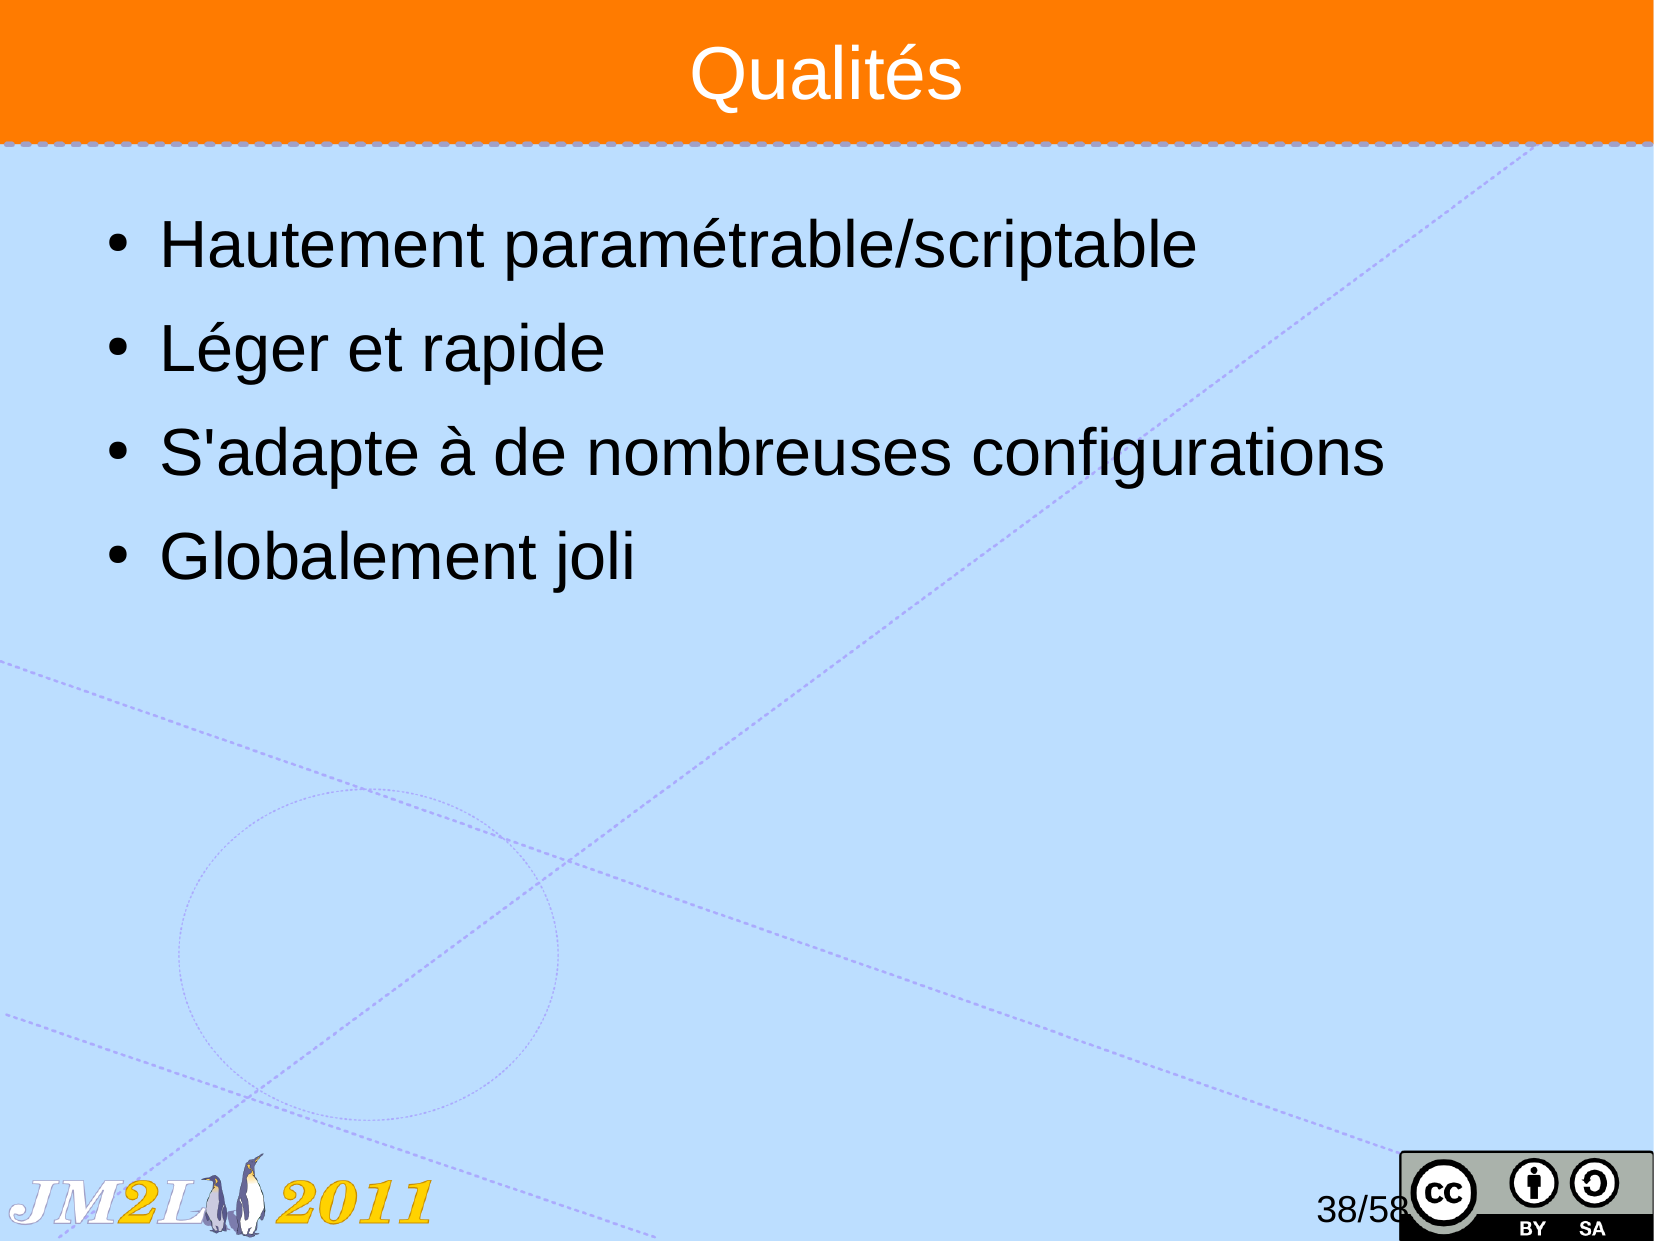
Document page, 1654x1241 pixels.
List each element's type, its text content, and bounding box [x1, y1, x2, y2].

picture [0, 0, 1654, 1241]
list Hautement paramétrable/scriptable Léger et rapide S'adapte à de nombreuses configurations Globalement joli [88, 206, 1577, 1026]
title Qualités [29, 7, 1625, 141]
